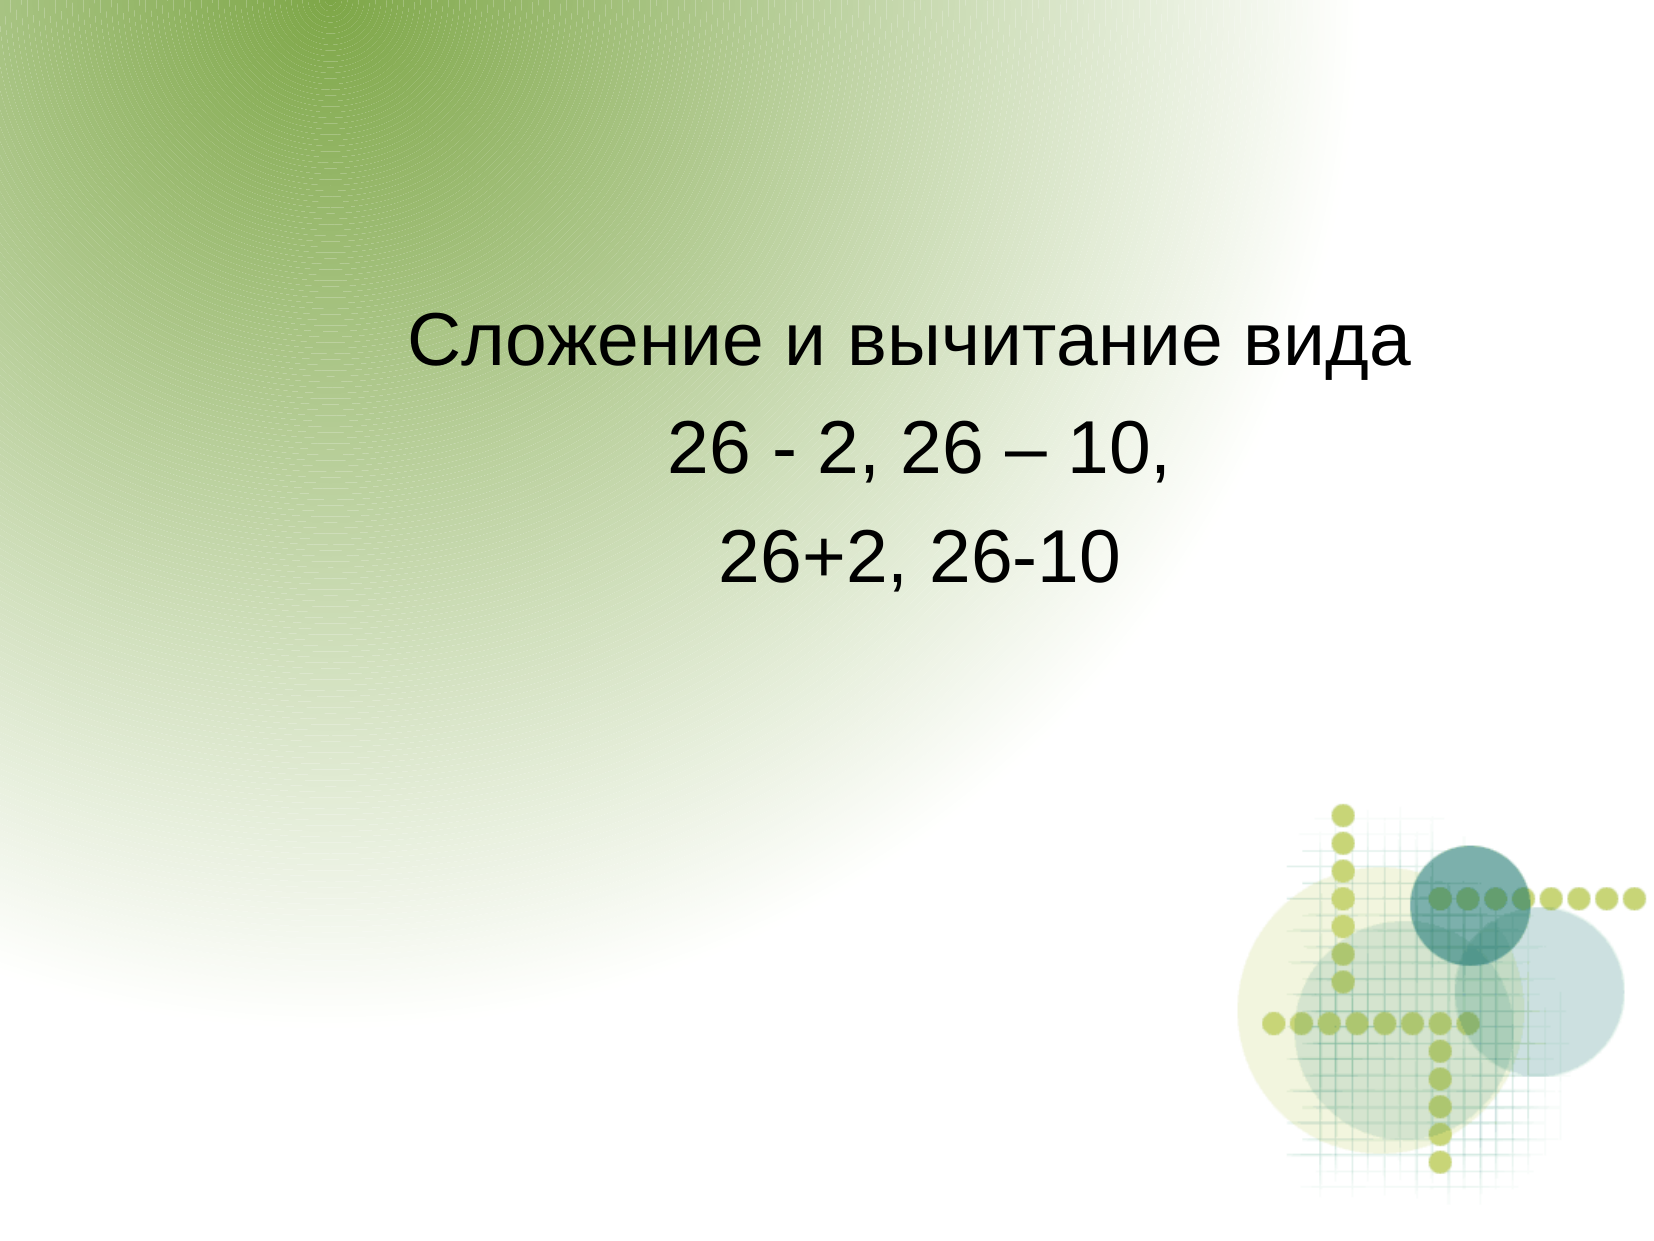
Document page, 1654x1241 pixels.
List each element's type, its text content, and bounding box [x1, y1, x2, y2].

picture [1224, 792, 1654, 1211]
text_box Сложение и вычитание вида 26 - 2, 26 – 10, 26+2, 26-10 [257, 188, 1583, 722]
